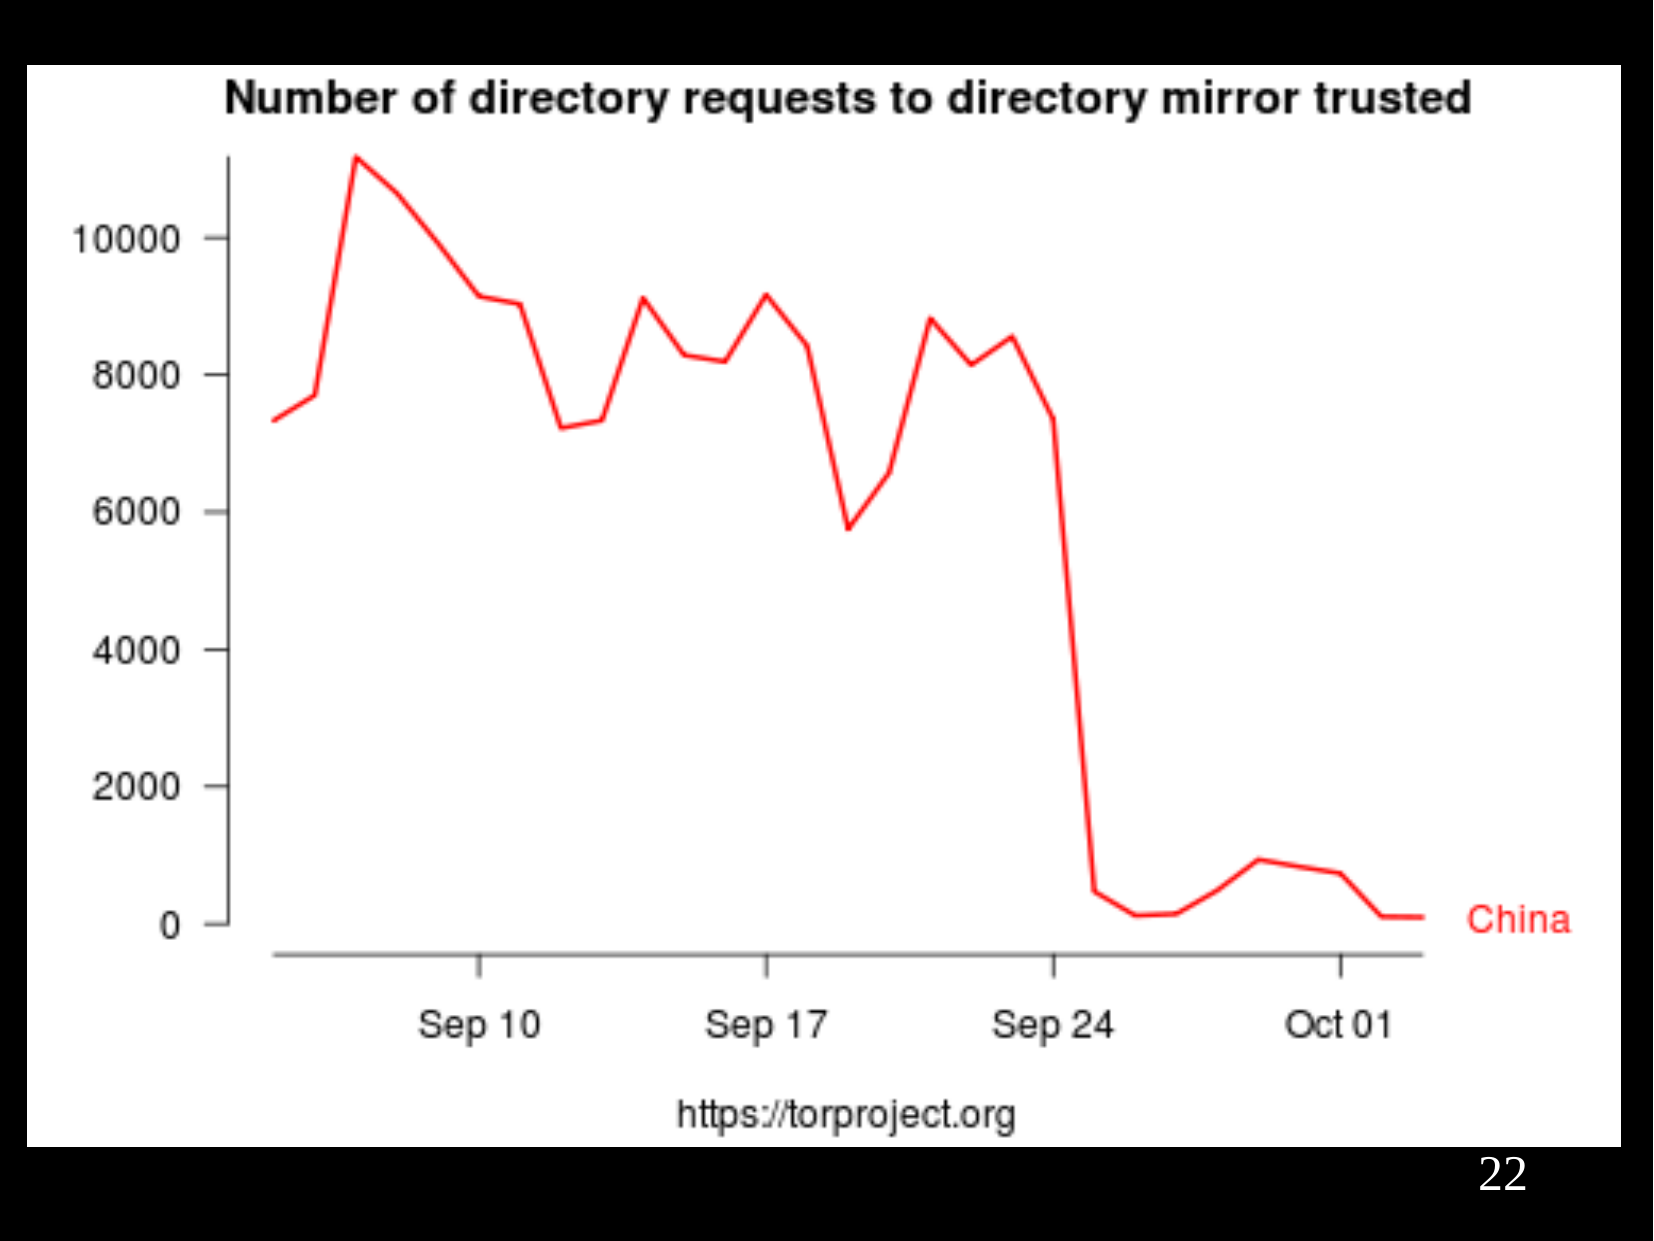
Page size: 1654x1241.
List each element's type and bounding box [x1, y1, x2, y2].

picture [27, 65, 1621, 1147]
